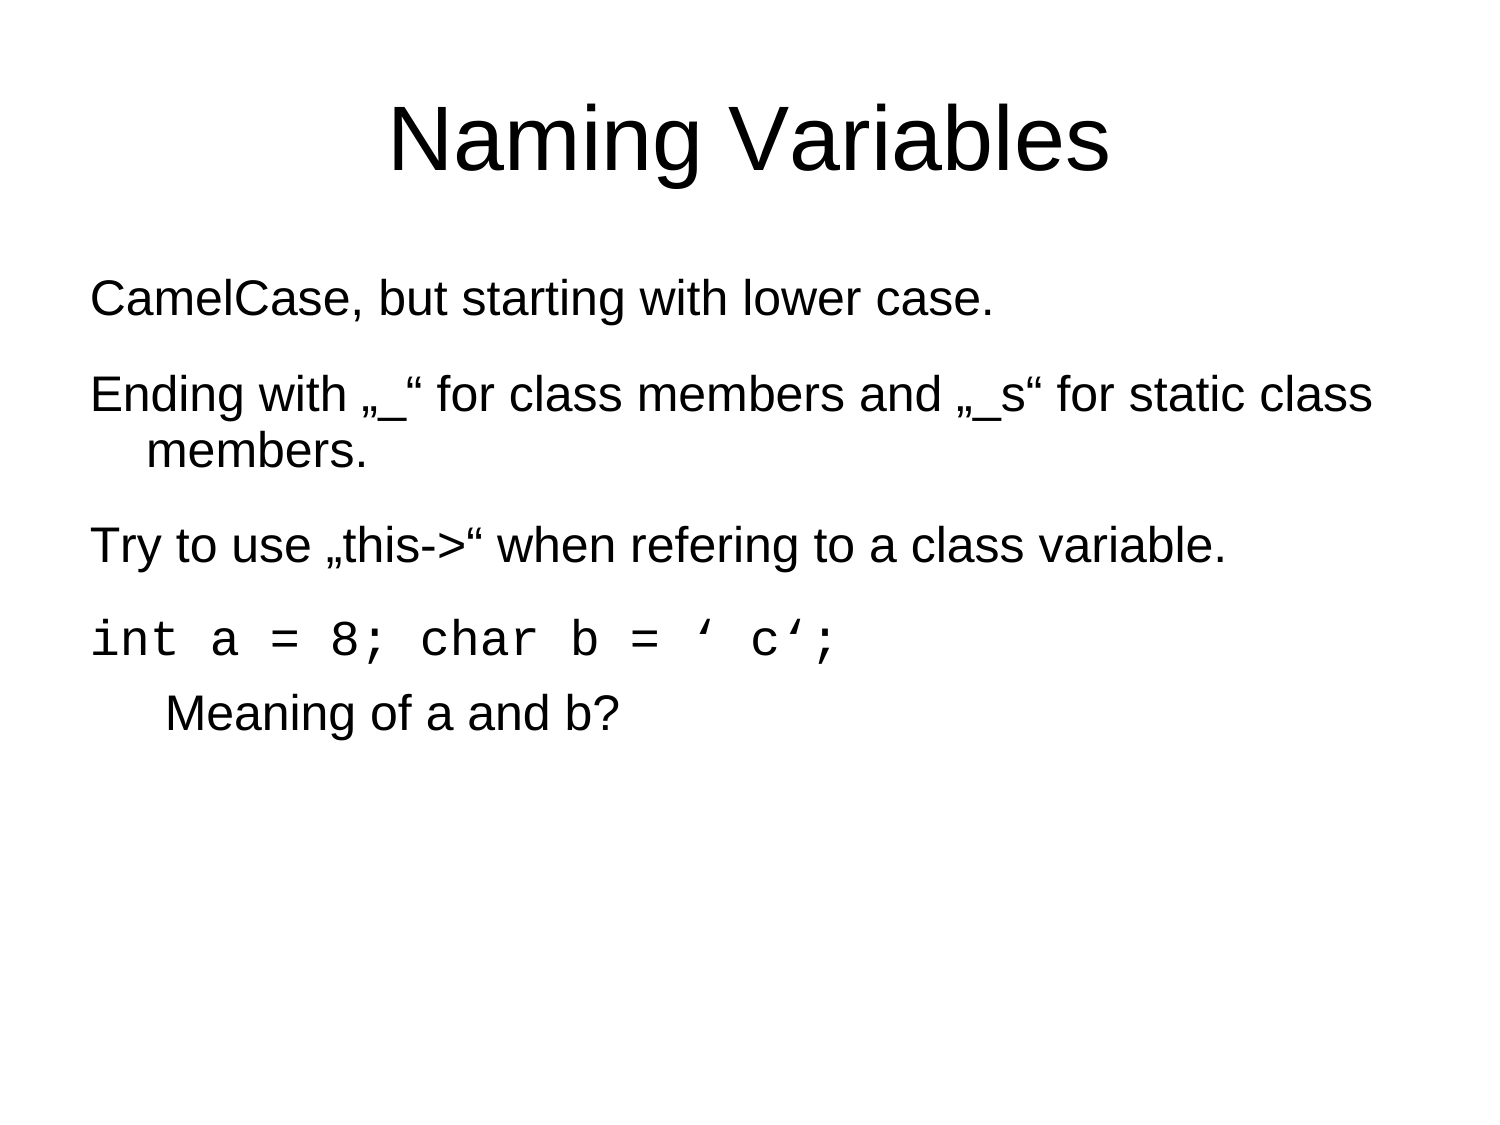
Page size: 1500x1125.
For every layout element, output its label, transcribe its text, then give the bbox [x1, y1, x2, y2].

list CamelCase, but starting with lower case. Ending with „_“ for class members and „_s“ for static class members. Try to use „this->“ when refering to a class variable. int a = 8; char b = ‘ c‘; Meaning of a and b? [75, 262, 1426, 1006]
title Naming Variables [75, 45, 1426, 233]
